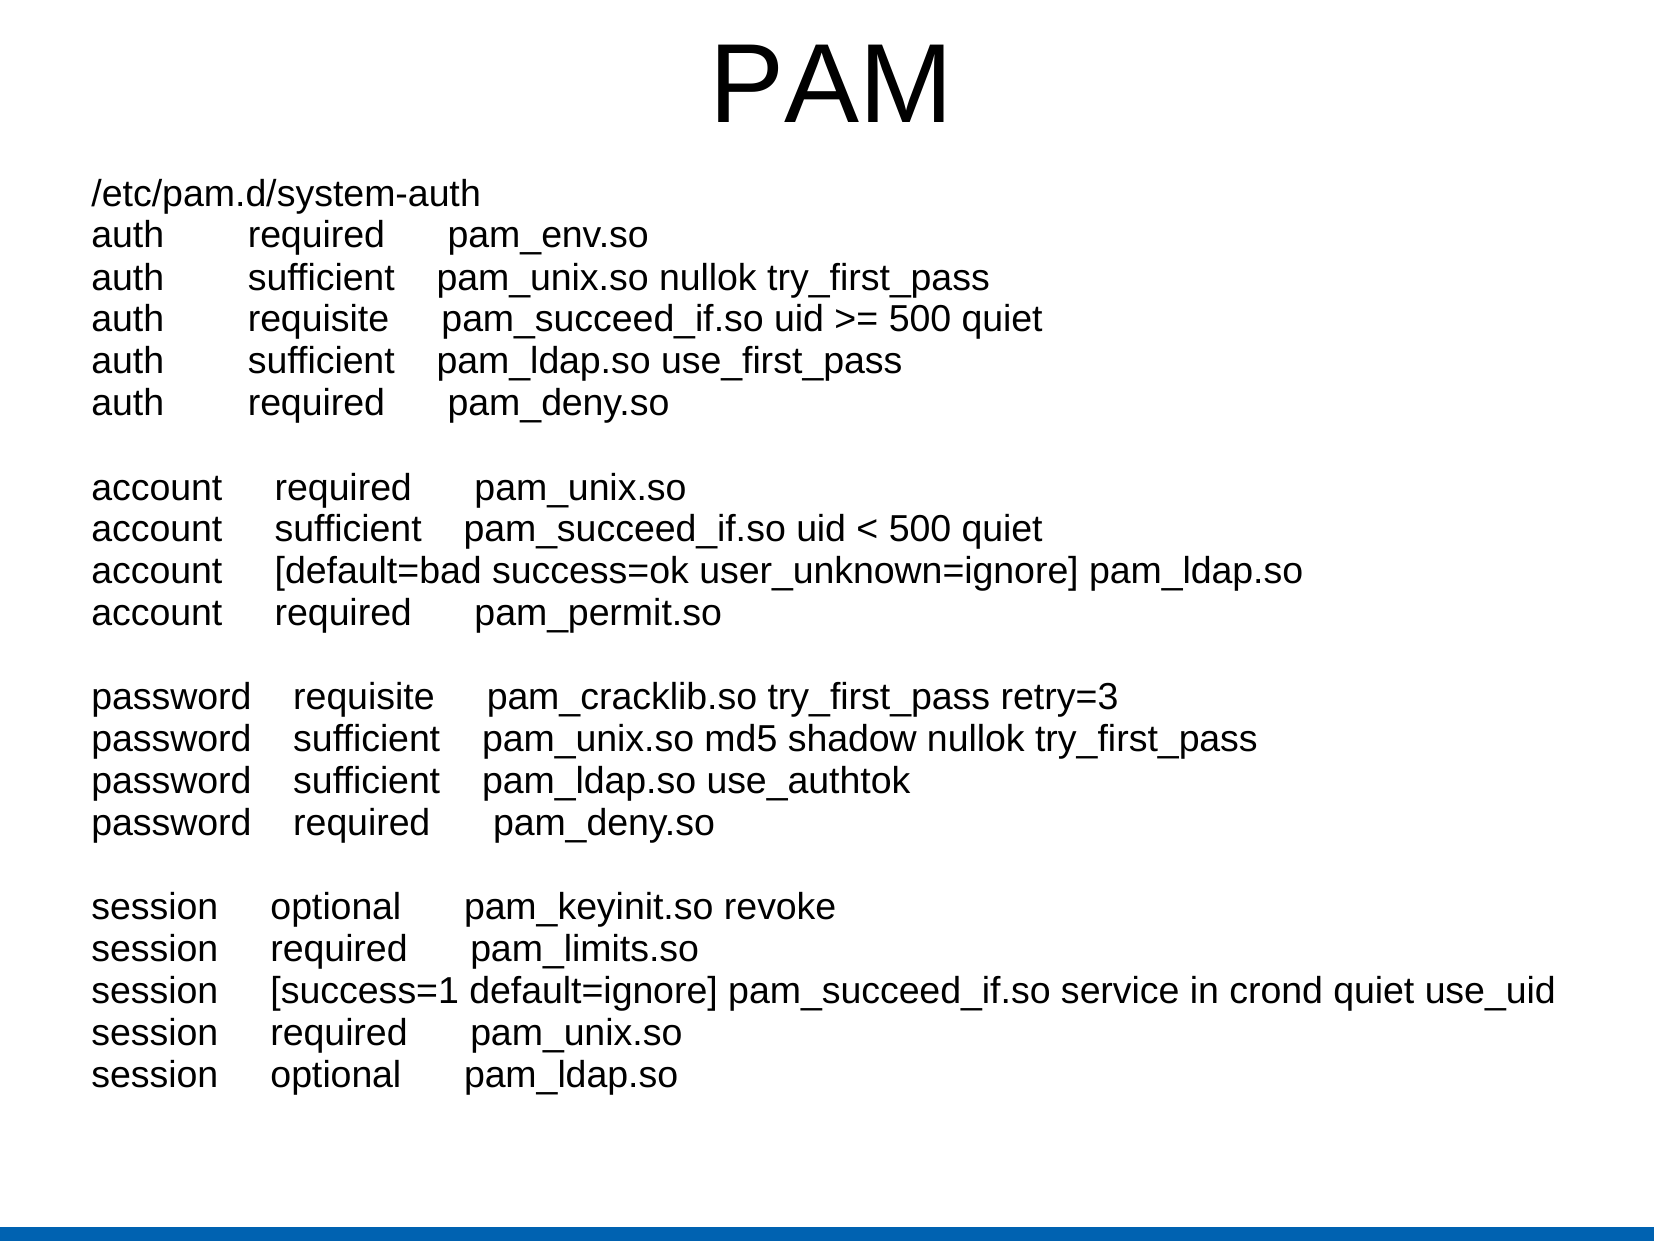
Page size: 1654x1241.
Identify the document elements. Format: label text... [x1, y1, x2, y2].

text_box /etc/pam.d/system-auth auth required pam_env.so auth sufficient pam_unix.so nullok try_first_pass auth requisite pam_succeed_if.so uid >= 500 quiet auth sufficient pam_ldap.so use_first_pass auth required pam_deny.so account required pam_unix.so account sufficient pam_succeed_if.so uid < 500 quiet account [default=bad success=ok user_unknown=ignore] pam_ldap.so account required pam_permit.so password requisite pam_cracklib.so try_first_pass retry=3 password sufficient pam_unix.so md5 shadow nullok try_first_pass password sufficient pam_ldap.so use_authtok password required pam_deny.so session optional pam_keyinit.so revoke session required pam_limits.so session [success=1 default=ignore] pam_succeed_if.so service in crond quiet use_uid session required pam_unix.so session optional pam_ldap.so [76, 164, 1572, 1104]
title PAM [125, 0, 1538, 164]
